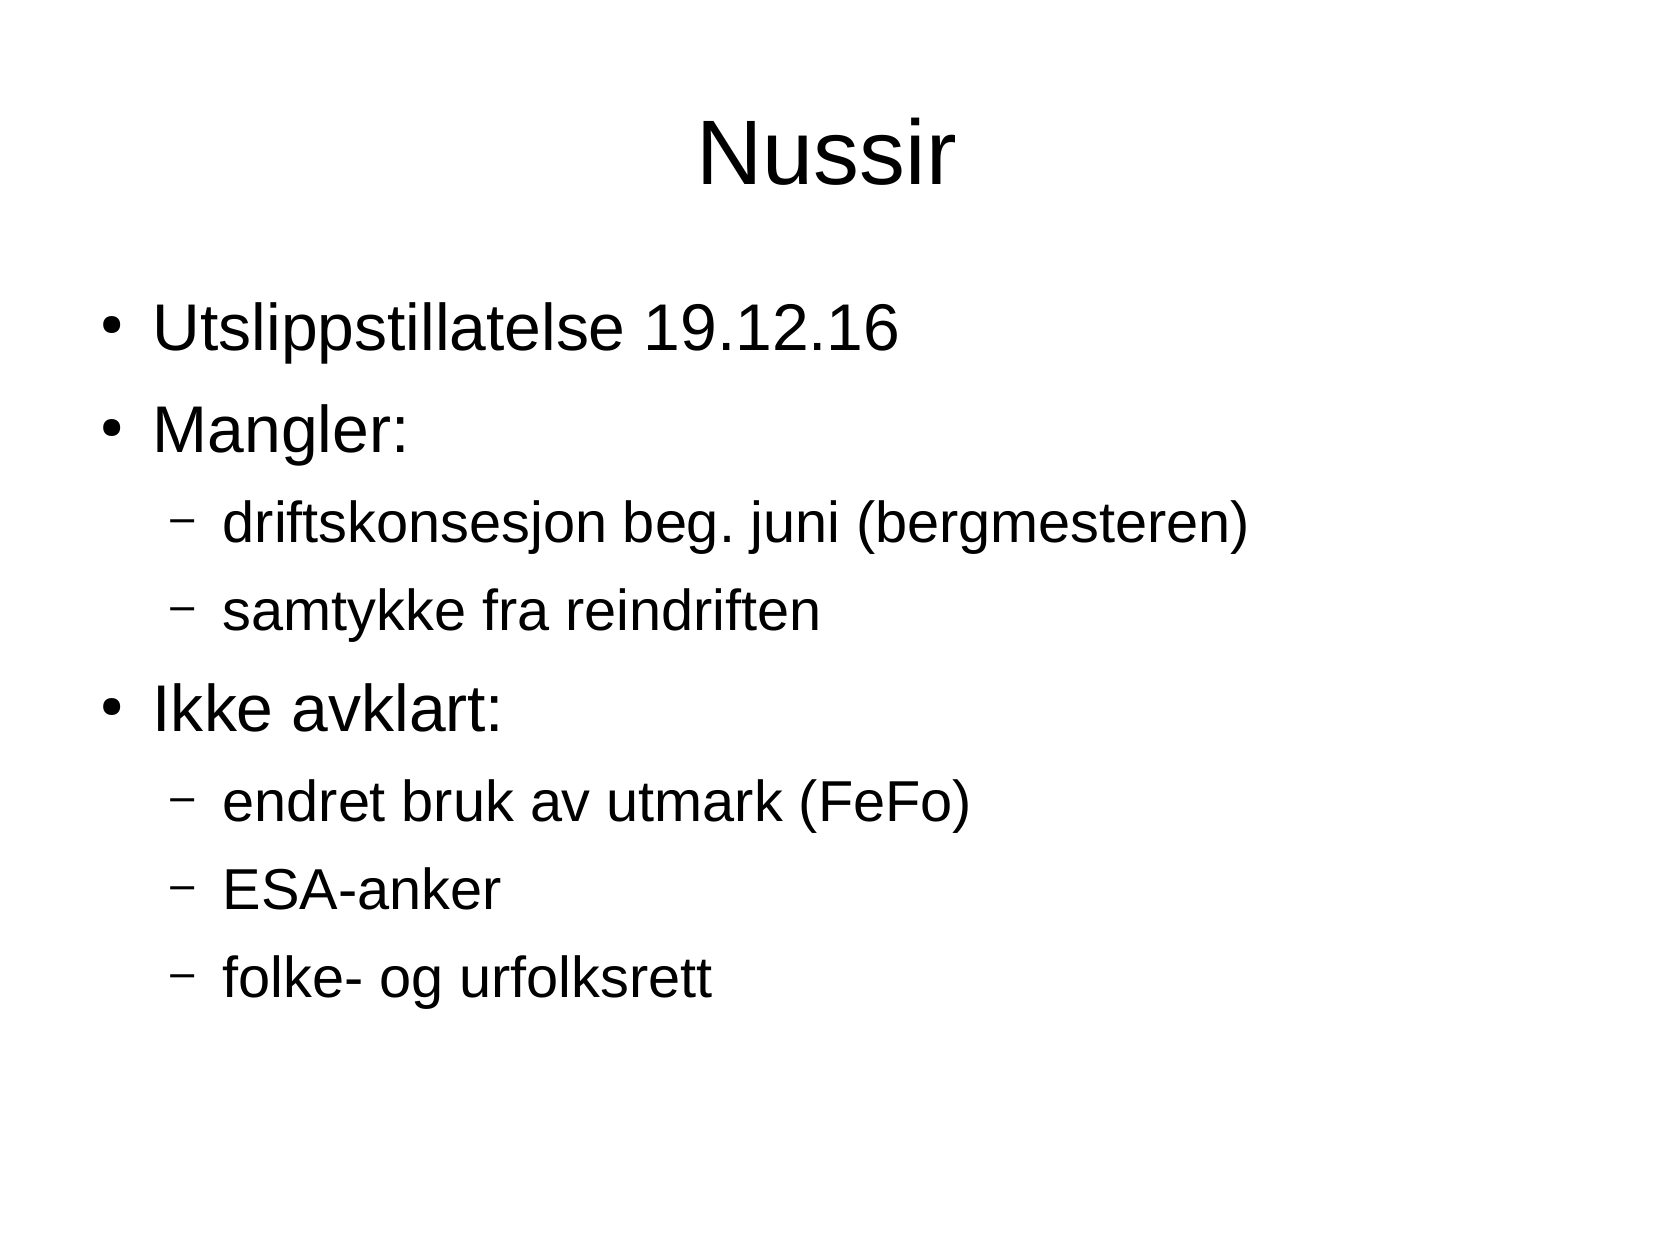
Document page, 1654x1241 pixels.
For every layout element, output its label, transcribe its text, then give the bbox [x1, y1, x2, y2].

text_box [82, 290, 1571, 1010]
title Nussir [82, 49, 1571, 257]
